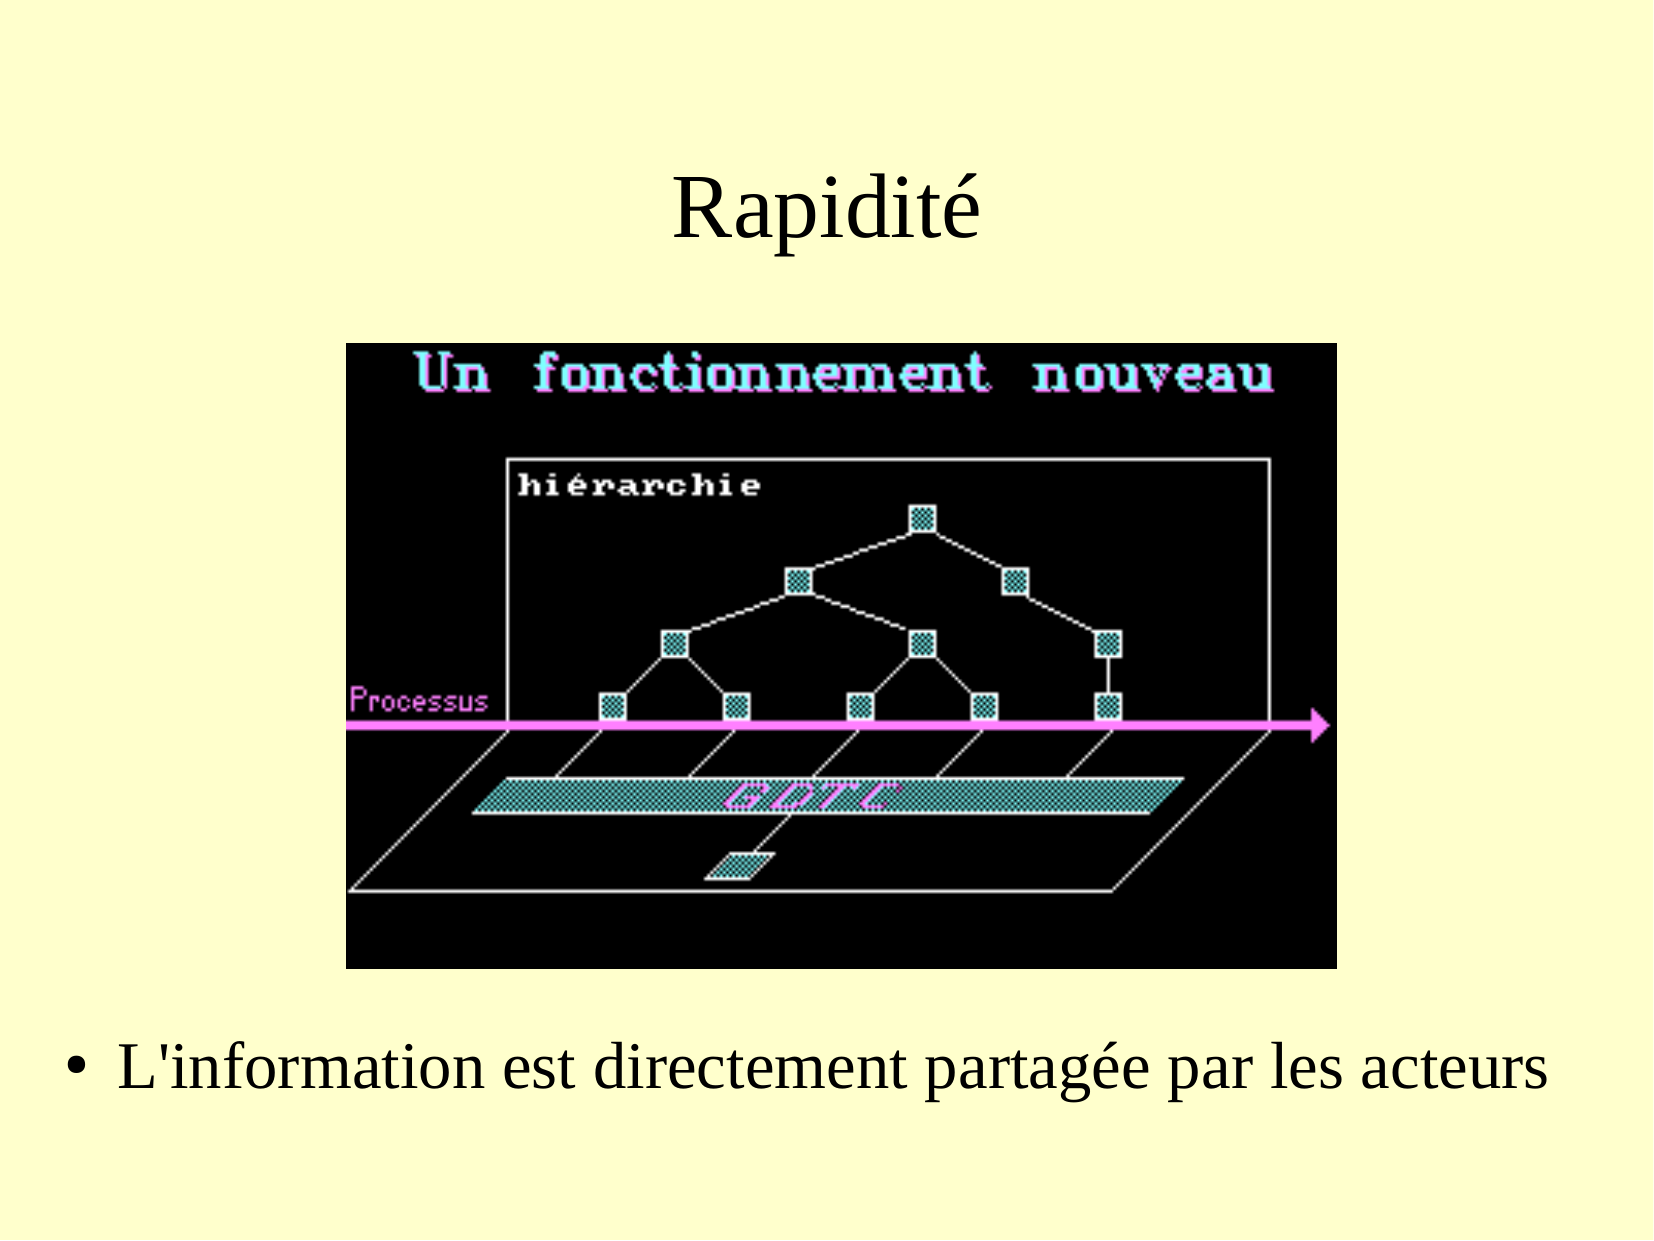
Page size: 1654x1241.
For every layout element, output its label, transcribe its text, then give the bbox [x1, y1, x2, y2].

list L'information est directement partagée par les acteurs [46, 1029, 1577, 1197]
title Rapidité [121, 102, 1534, 311]
picture [346, 343, 1337, 969]
